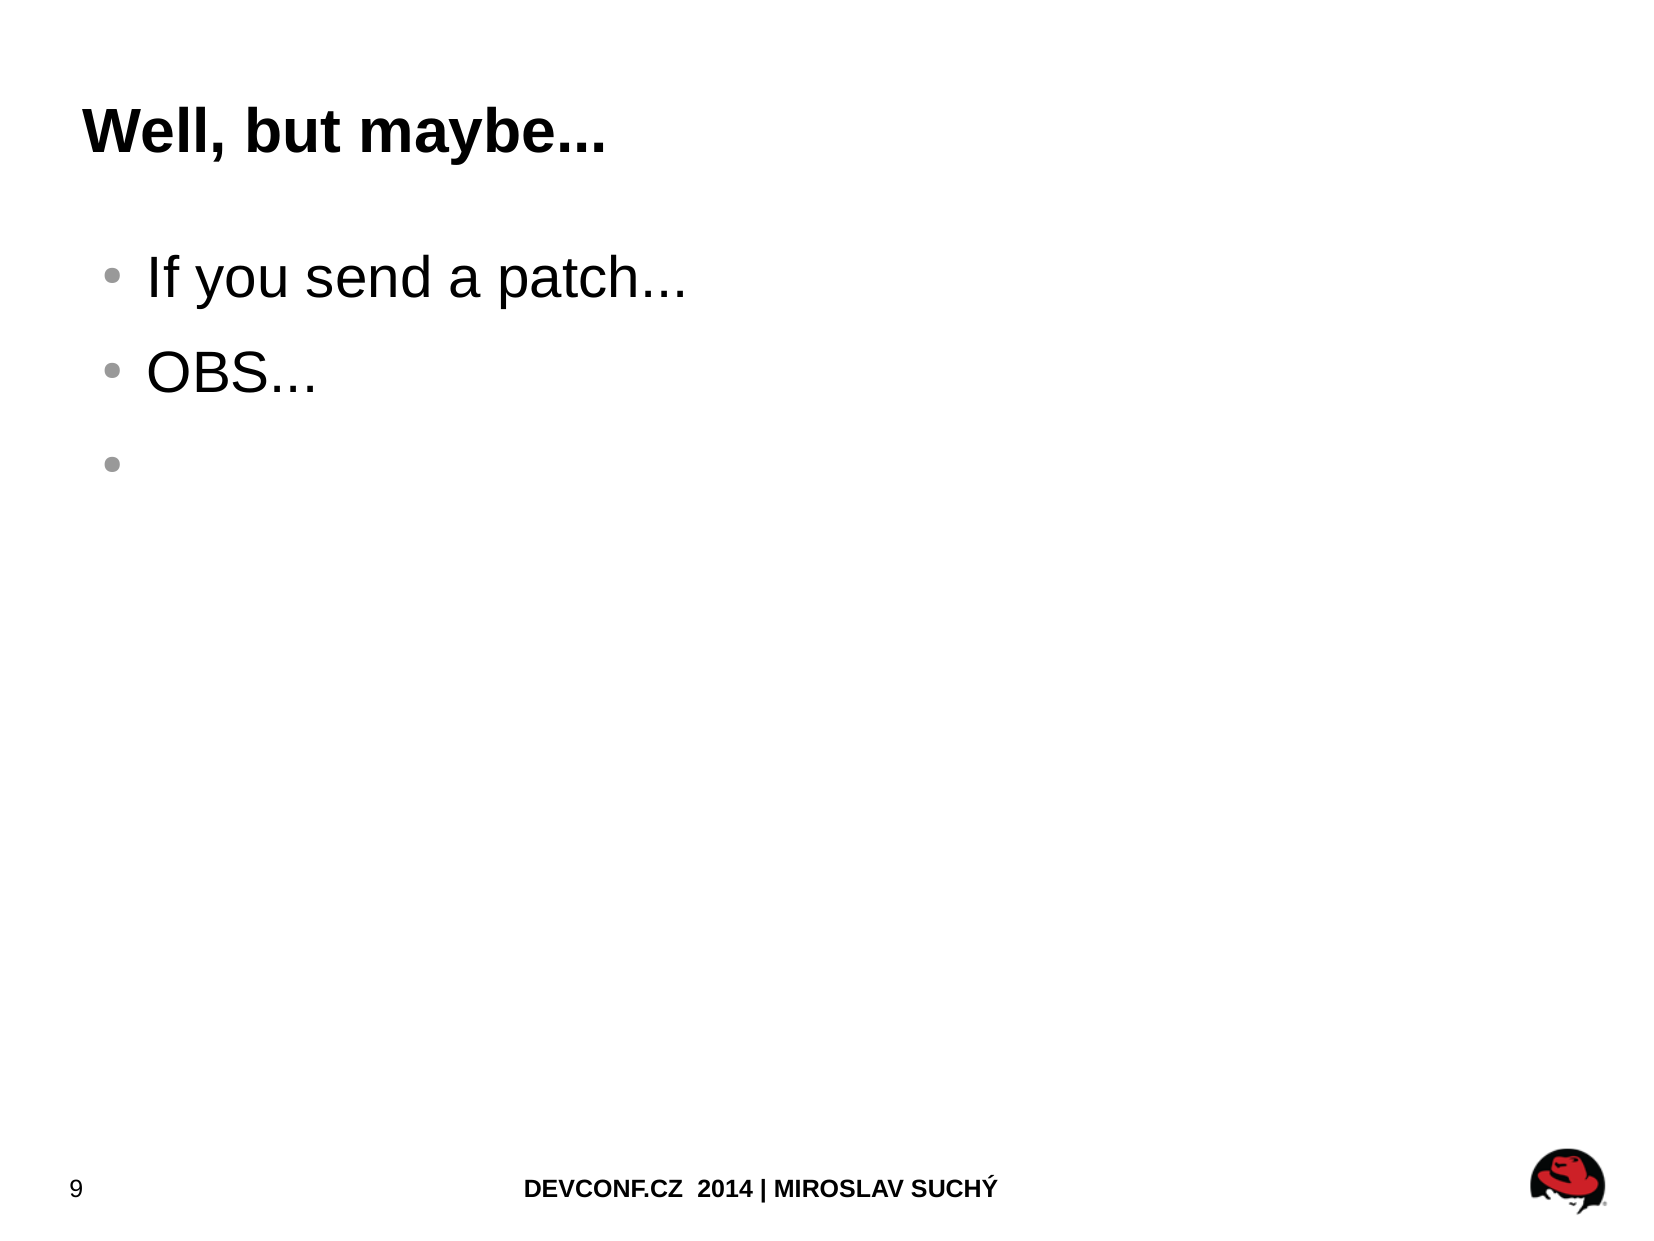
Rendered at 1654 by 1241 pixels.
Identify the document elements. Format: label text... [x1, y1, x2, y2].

picture [1529, 1146, 1613, 1224]
title Well, but maybe... [82, 45, 1571, 218]
list If you send a patch... OBS... [86, 244, 1576, 1024]
